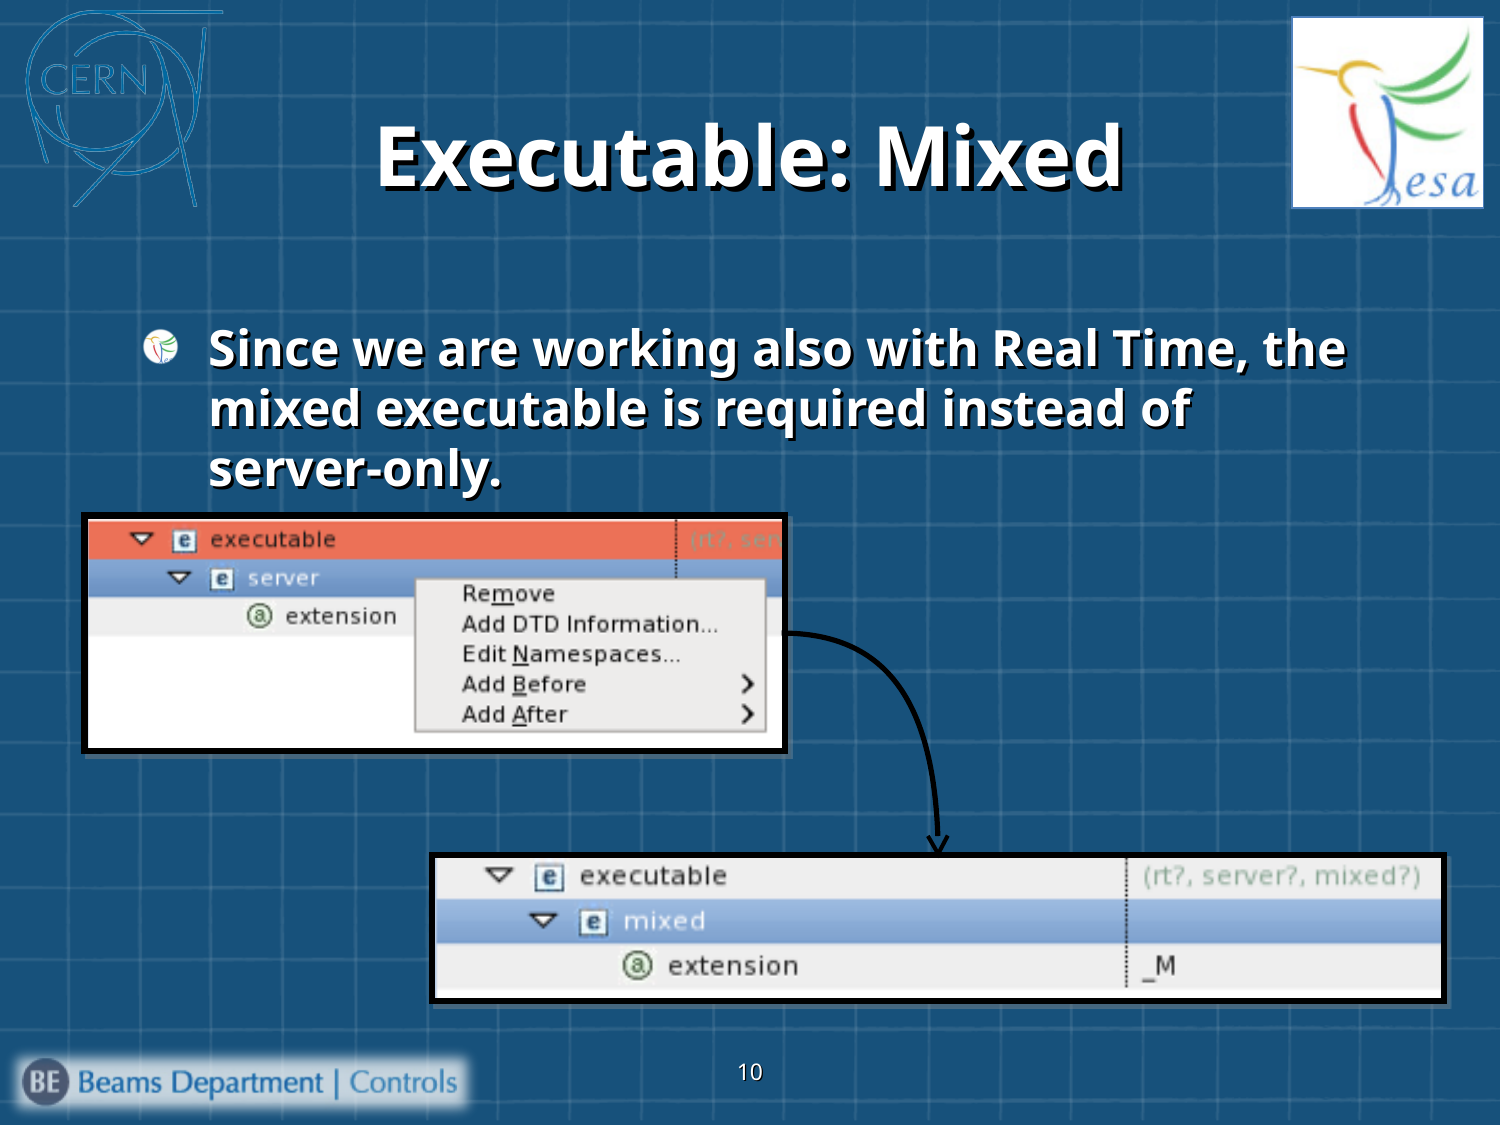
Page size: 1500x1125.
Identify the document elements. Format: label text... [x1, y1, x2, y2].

title Executable: Mixed [127, 17, 1372, 290]
list Since we are working also with Real Time, the mixed executable is required instead of server-only. [127, 308, 1372, 606]
picture [0, 0, 1500, 1125]
text_box <number> [687, 1042, 813, 1103]
